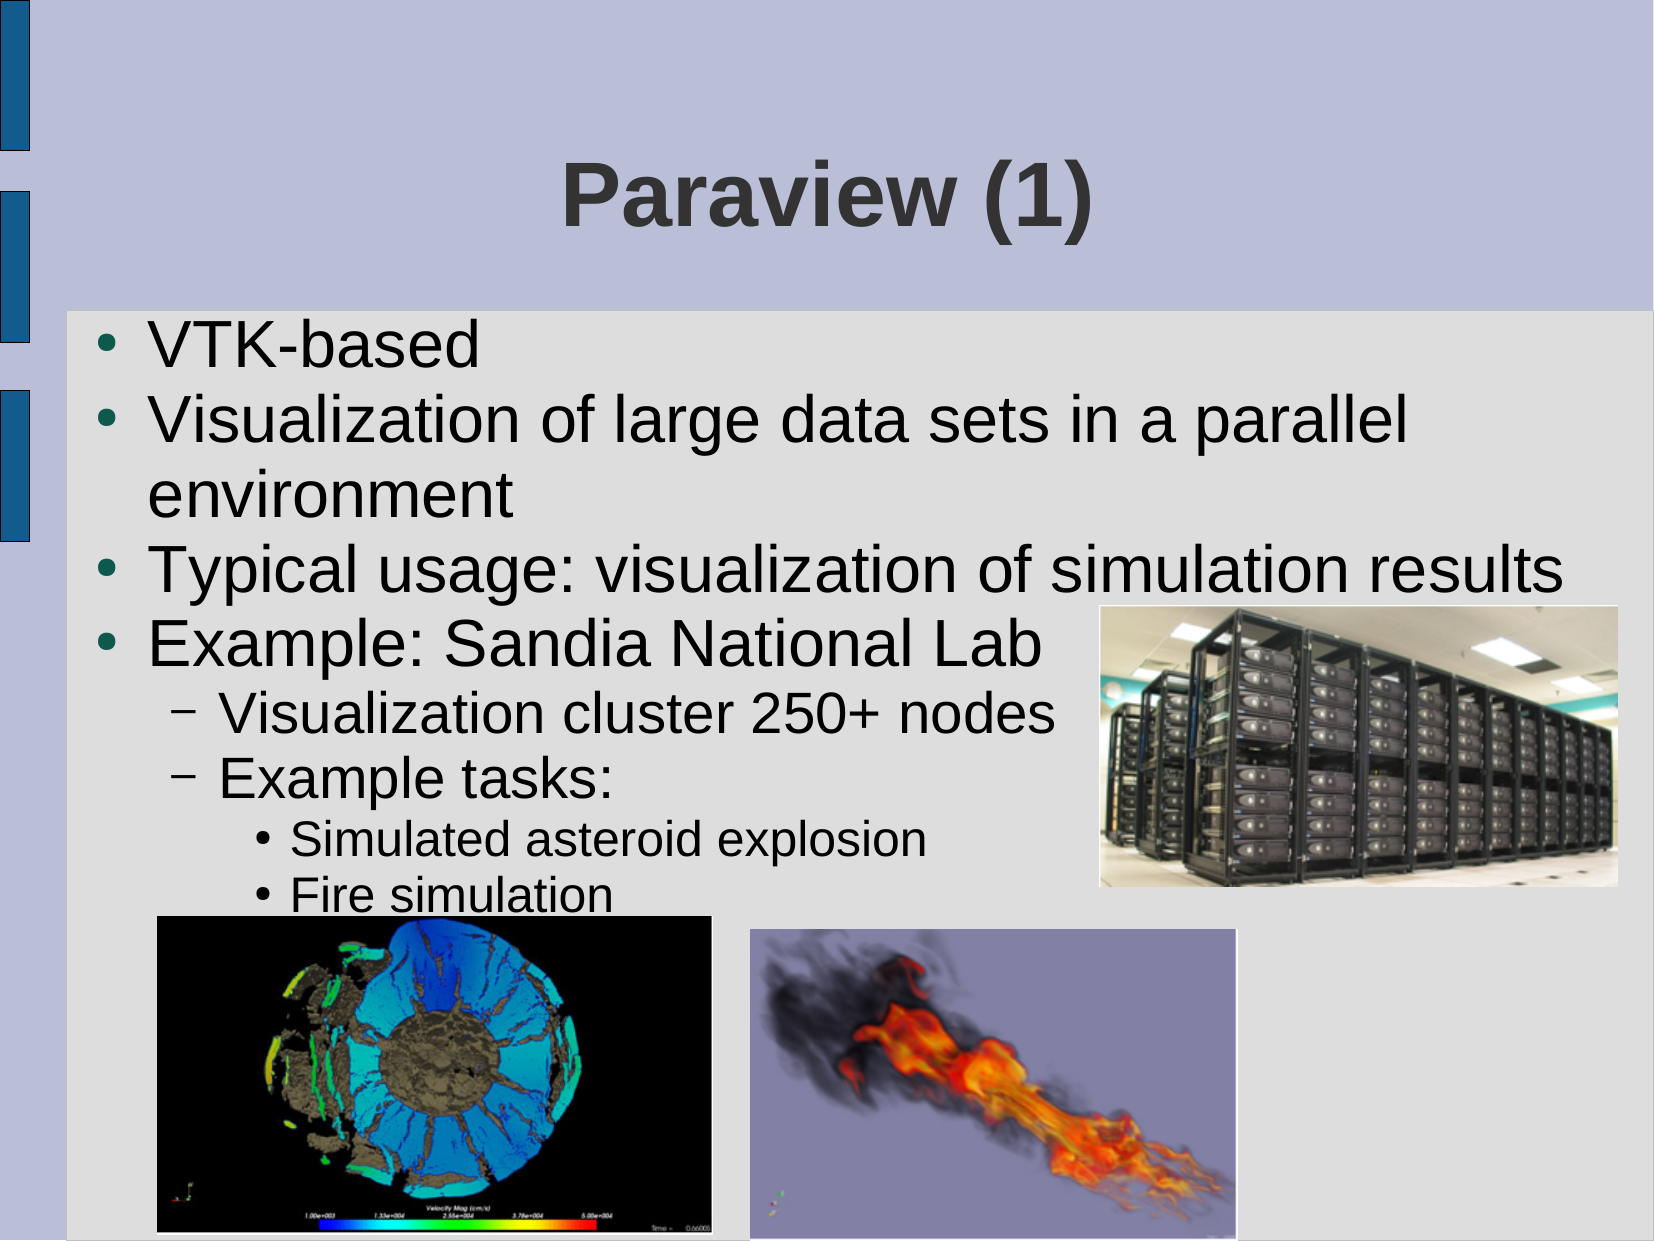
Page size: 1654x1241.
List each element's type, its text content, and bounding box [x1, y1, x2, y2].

picture [157, 916, 713, 1235]
picture [1099, 605, 1618, 887]
title Paraview (1) [121, 98, 1534, 291]
picture [750, 929, 1238, 1241]
list VTK-based Visualization of large data sets in a parallel environment Typical usage: visualization of simulation results Example: Sandia National Lab Visualization cluster 250+ nodes Example tasks: Simulated asteroid explosion Fire simulation [77, 307, 1578, 1186]
